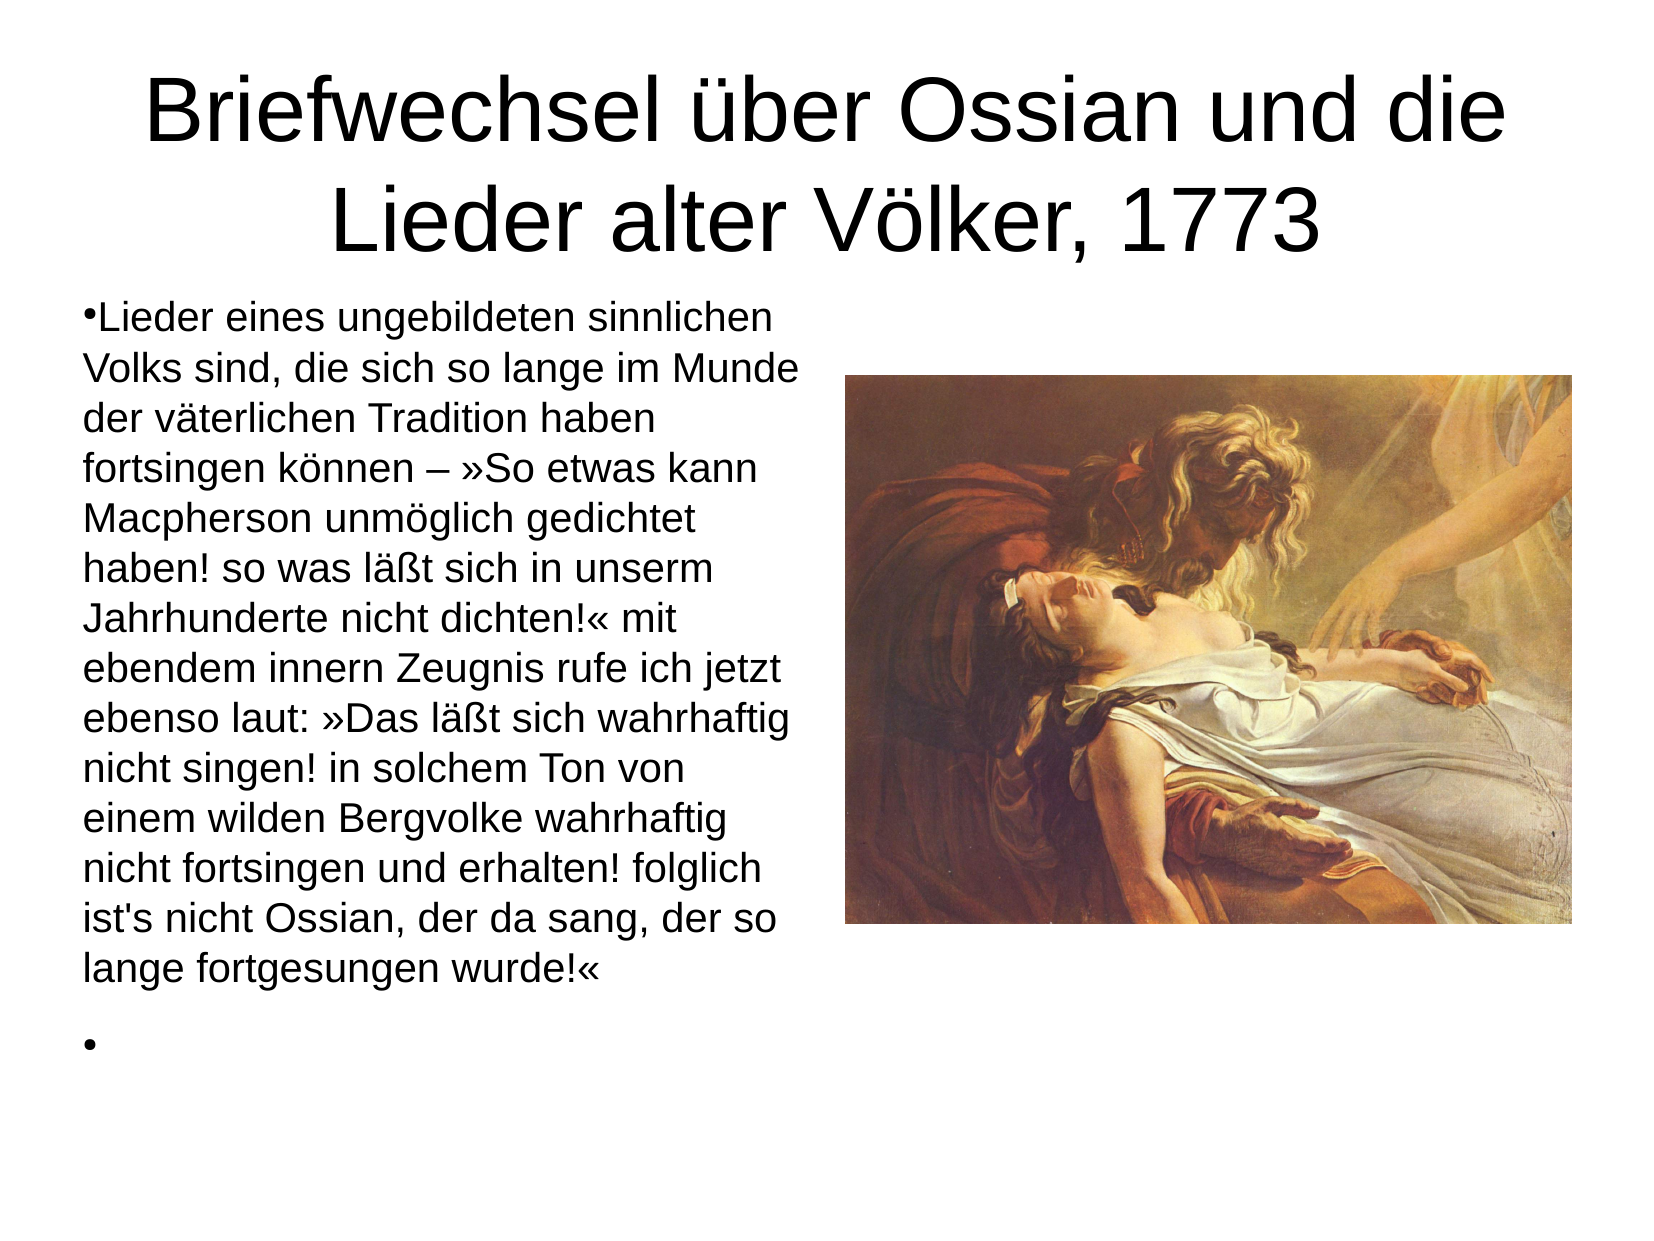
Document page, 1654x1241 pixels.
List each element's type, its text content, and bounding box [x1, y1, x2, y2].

title Briefwechsel über Ossian und die Lieder alter Völker, 1773 [82, 49, 1571, 257]
list Lieder eines ungebildeten sinnlichen Volks sind, die sich so lange im Munde der väterlichen Tradition haben fortsingen können – »So etwas kann Macpherson unmöglich gedichtet haben! so was läßt sich in unserm Jahrhunderte nicht dichten!« mit ebendem innern Zeugnis rufe ich jetzt ebenso laut: »Das läßt sich wahrhaftig nicht singen! in solchem Ton von einem wilden Bergvolke wahrhaftig nicht fortsingen und erhalten! folglich ist's nicht Ossian, der da sang, der so lange fortgesungen wurde!« [82, 290, 809, 1010]
picture [845, 375, 1572, 924]
